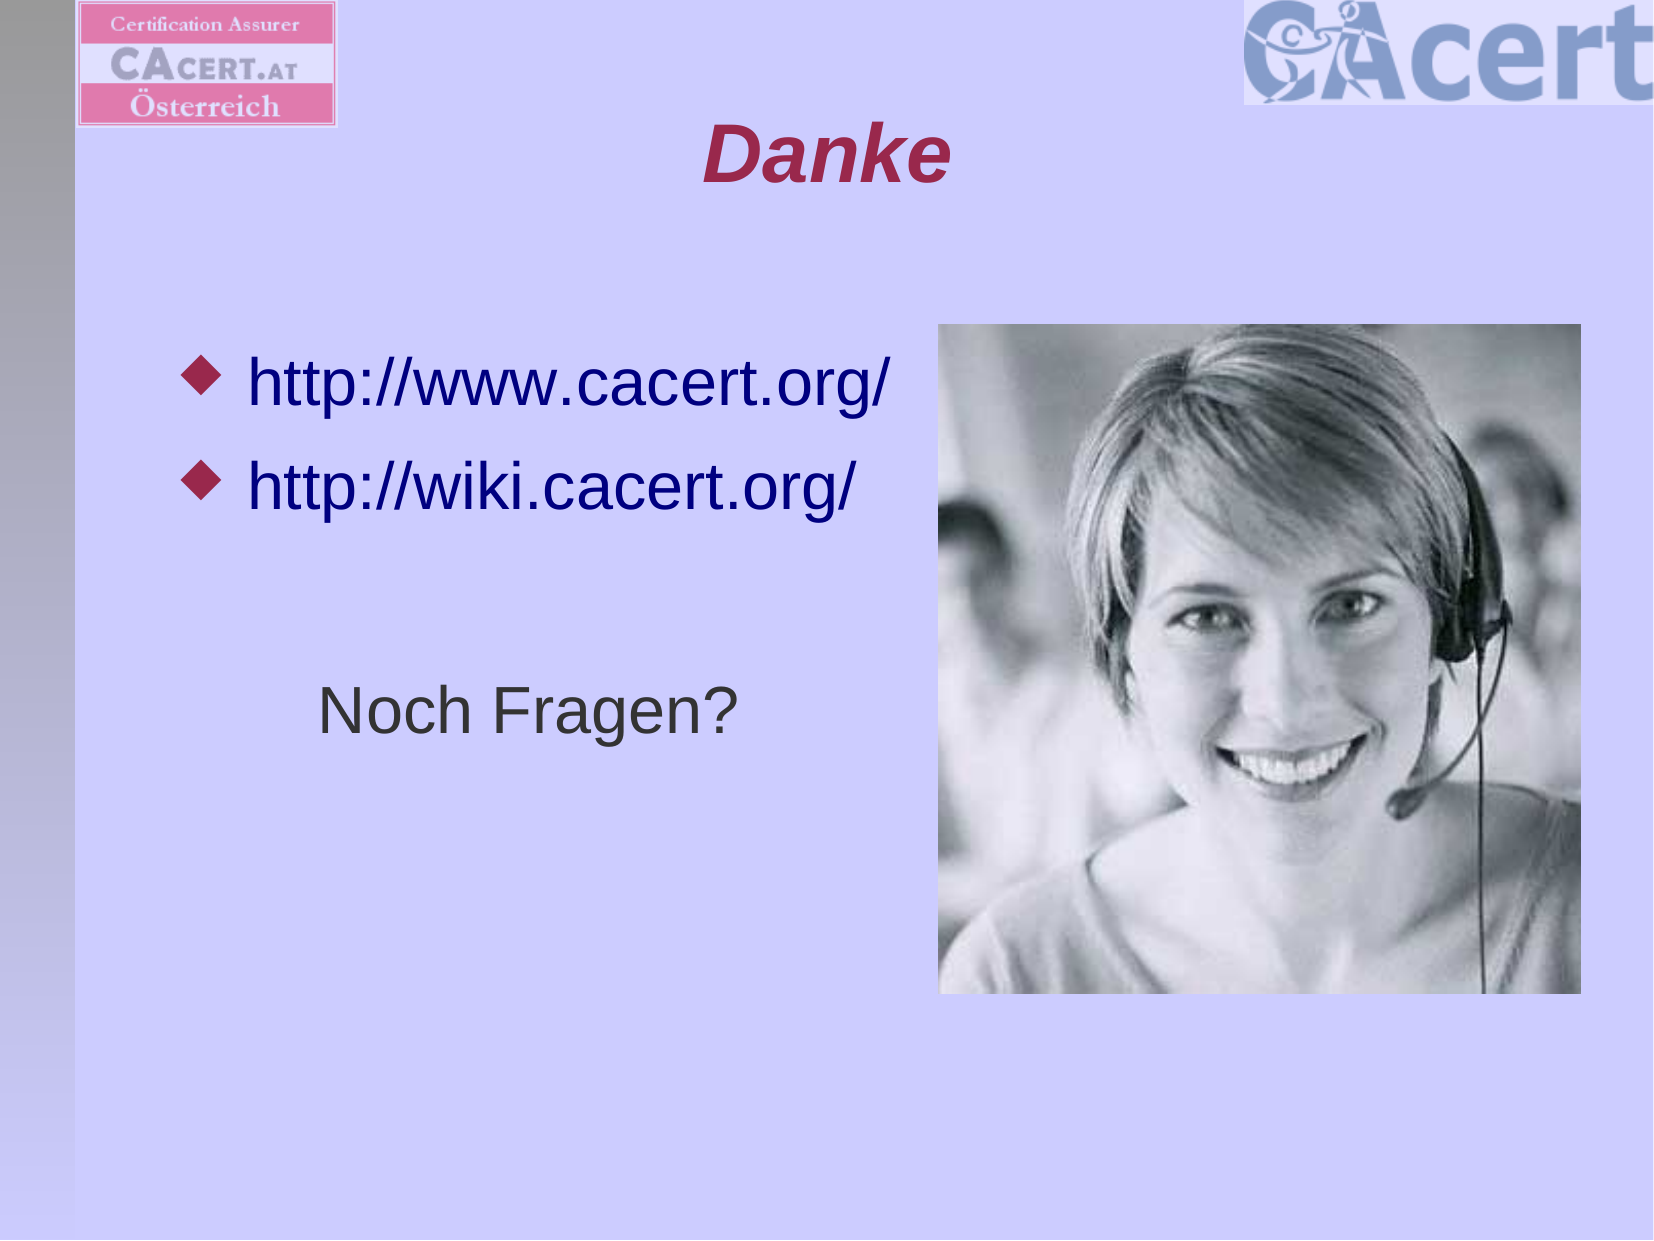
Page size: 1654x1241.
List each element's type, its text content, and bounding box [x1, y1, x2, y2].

picture [938, 324, 1581, 994]
title Danke [121, 49, 1534, 257]
list http://www.cacert.org/ http://wiki.cacert.org/ Noch Fragen? [152, 344, 1534, 1127]
